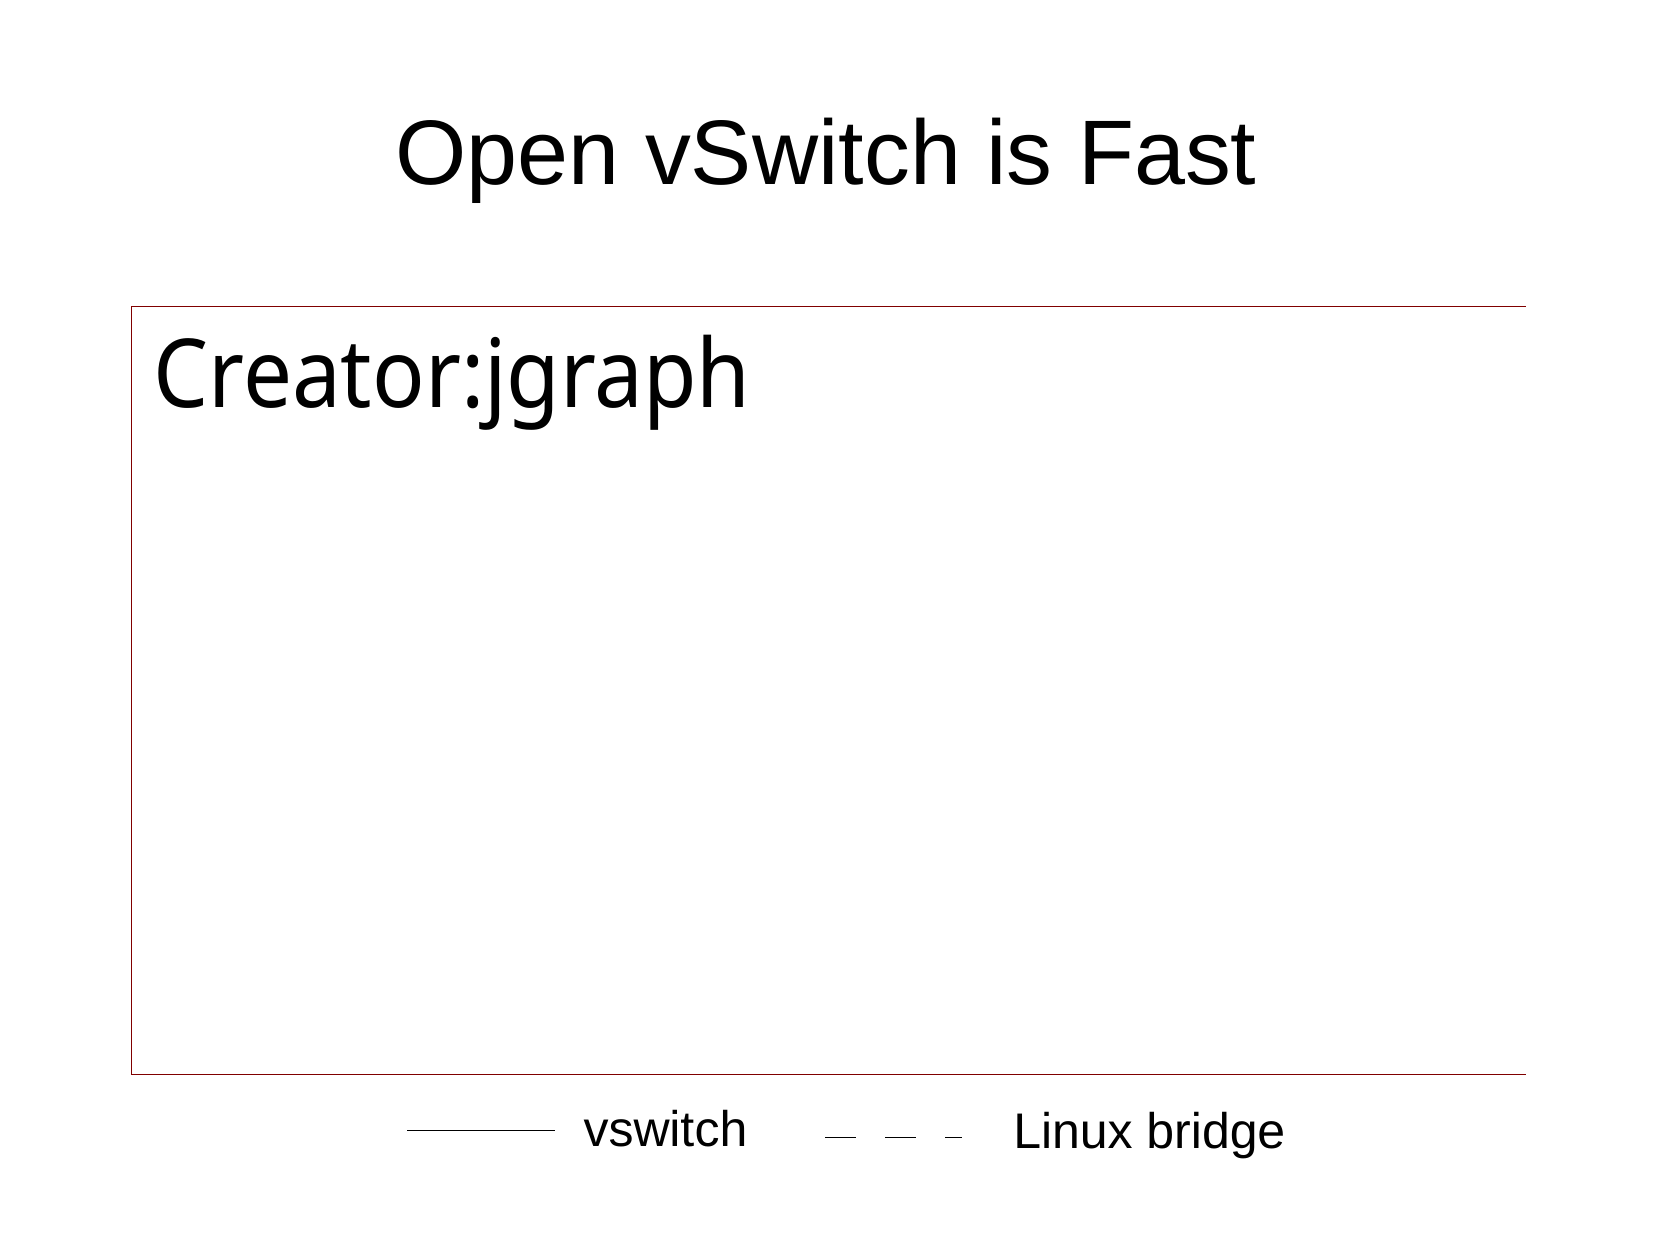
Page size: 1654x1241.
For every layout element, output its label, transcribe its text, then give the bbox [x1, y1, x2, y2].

title Open vSwitch is Fast [82, 56, 1571, 250]
text_box vswitch [568, 1093, 763, 1165]
picture [125, 300, 1526, 1075]
text_box Linux bridge [998, 1096, 1300, 1167]
